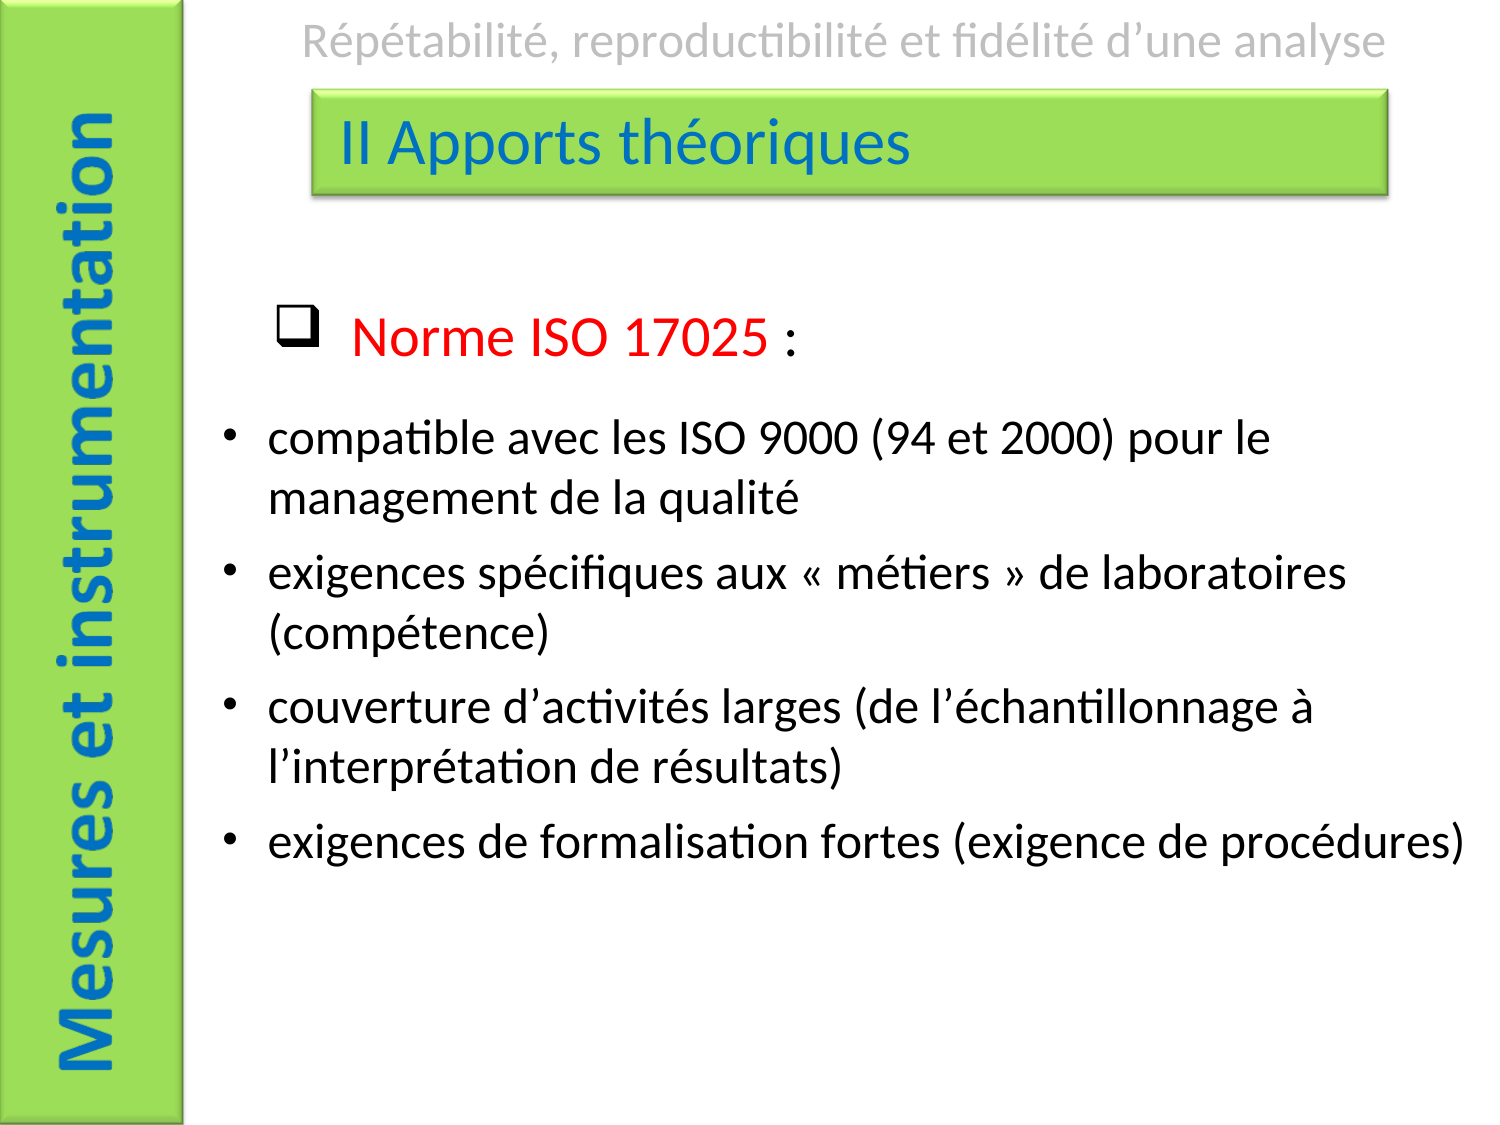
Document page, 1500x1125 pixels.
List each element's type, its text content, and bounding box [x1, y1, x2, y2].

picture [0, 0, 192, 1125]
text_box Répétabilité, reproductibilité et fidélité d’une analyse [206, 0, 1483, 76]
text_box II Apports théoriques [324, 90, 1388, 186]
text_box Norme ISO 17025 : [183, 290, 1500, 386]
picture [303, 84, 1397, 209]
text_box compatible avec les ISO 9000 (94 et 2000) pour le management de la qualité exigences spécifiques aux « métiers » de laboratoires (compétence) couverture d’activités larges (de l’échantillonnage à l’interprétation de résultats) exigences de formalisation fortes (exigence de procédures) [206, 397, 1500, 905]
